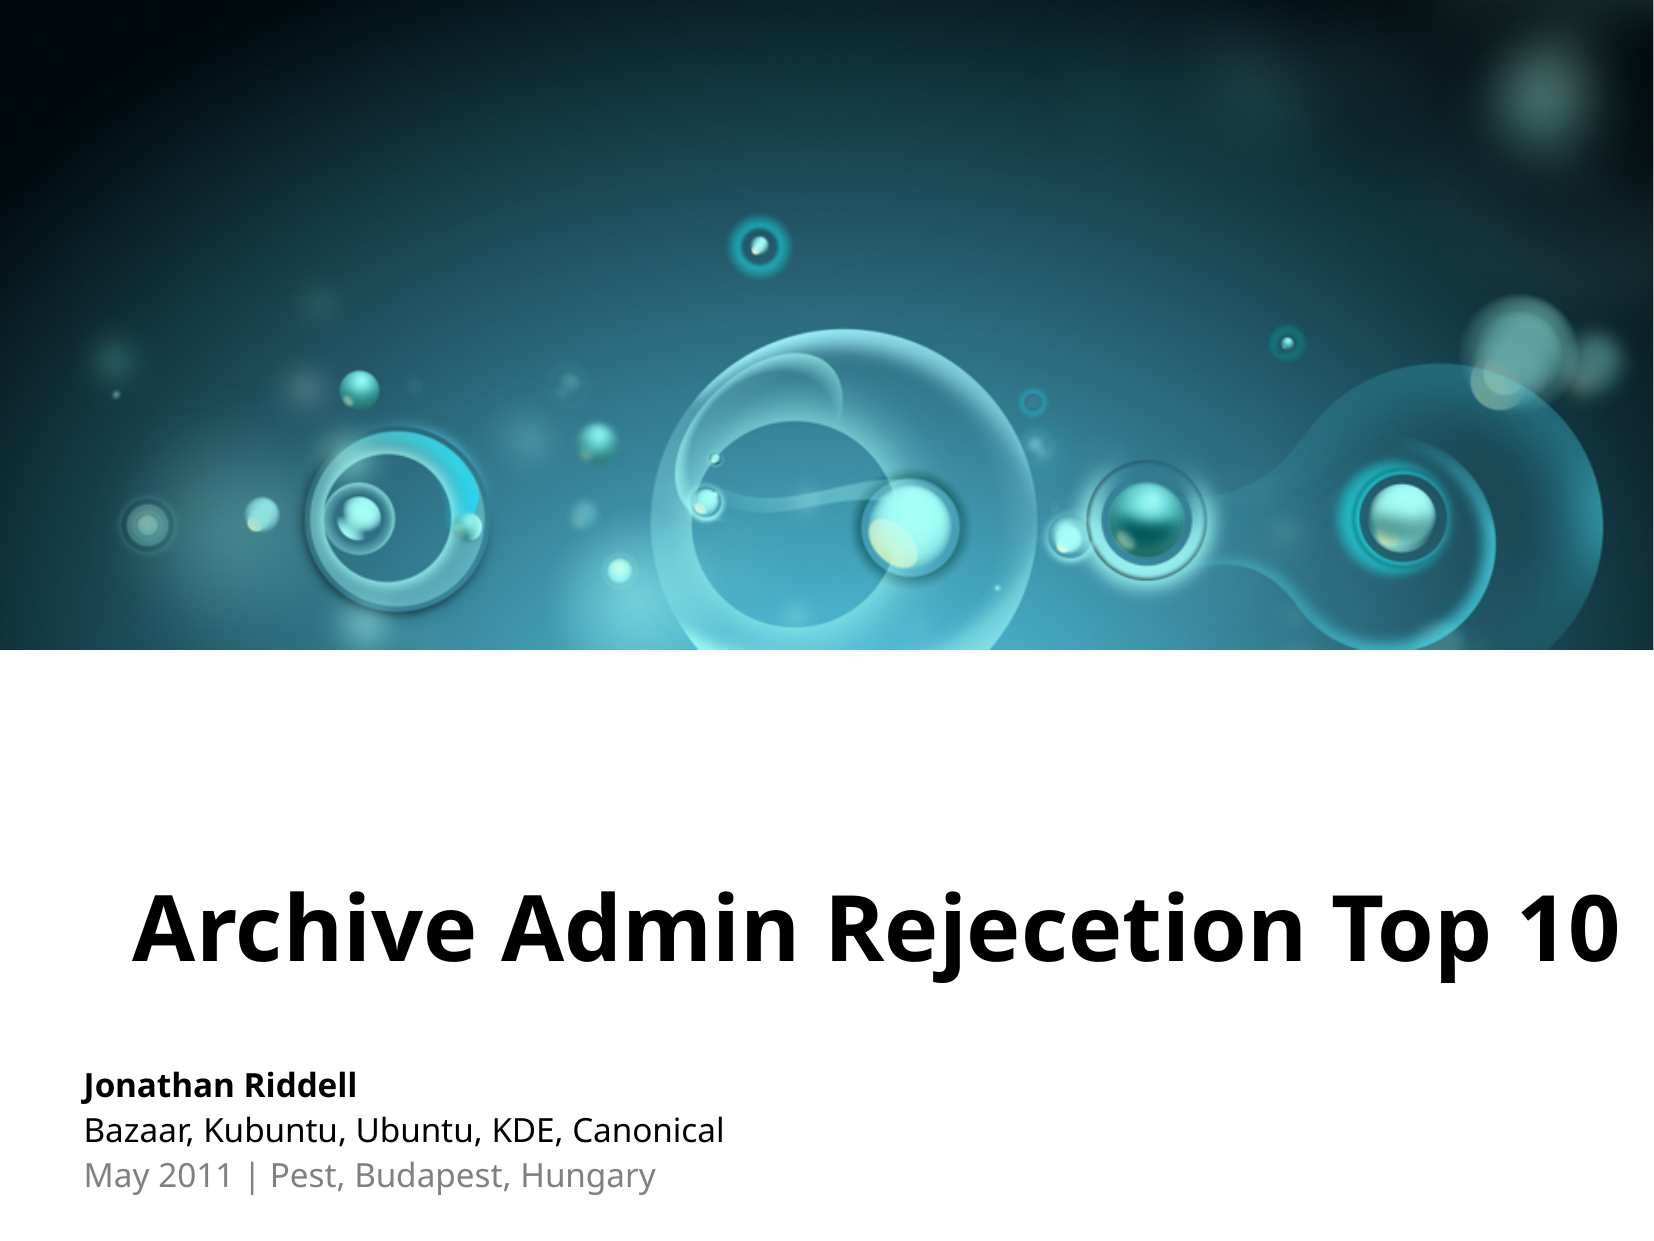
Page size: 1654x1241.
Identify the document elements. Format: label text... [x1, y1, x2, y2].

text_box Jonathan Riddell Bazaar, Kubuntu, Ubuntu, KDE, Canonical May 2011 | Pest, Budapest, Hungary [69, 1054, 716, 1182]
picture [0, 0, 1654, 650]
text_box Archive Admin Rejecetion Top 10 [118, 856, 1654, 974]
